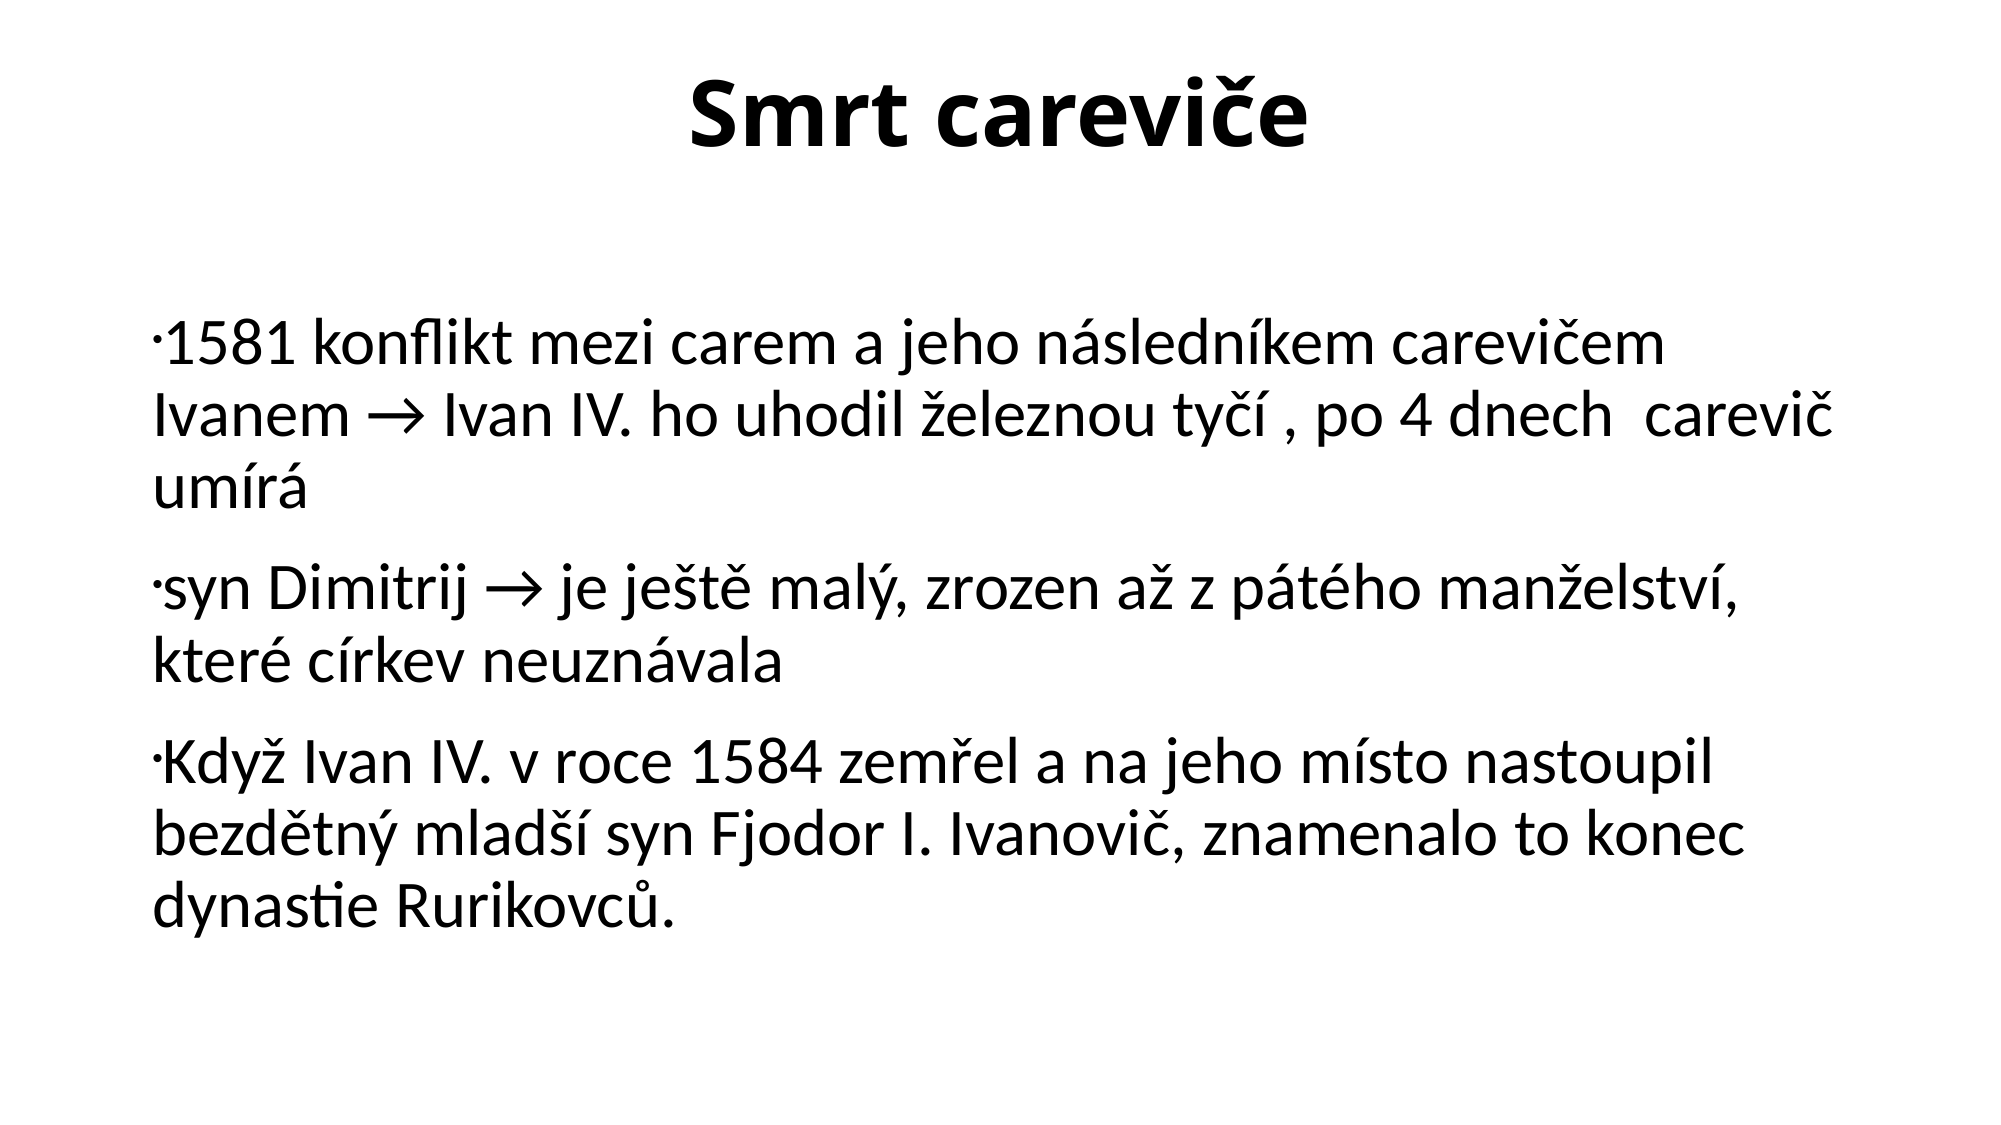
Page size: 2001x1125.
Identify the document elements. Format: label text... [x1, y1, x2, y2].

list 1581 konflikt mezi carem a jeho následníkem carevičem Ivanem → Ivan IV. ho uhodil železnou tyčí , po 4 dnech carevič umírá syn Dimitrij → je ještě malý, zrozen až z pátého manželství, které církev neuznávala Když Ivan IV. v roce 1584 zemřel a na jeho místo nastoupil bezdětný mladší syn Fjodor I. Ivanovič, znamenalo to konec dynastie Rurikovců. [137, 299, 1863, 1014]
title Smrt careviče [137, 59, 1863, 278]
